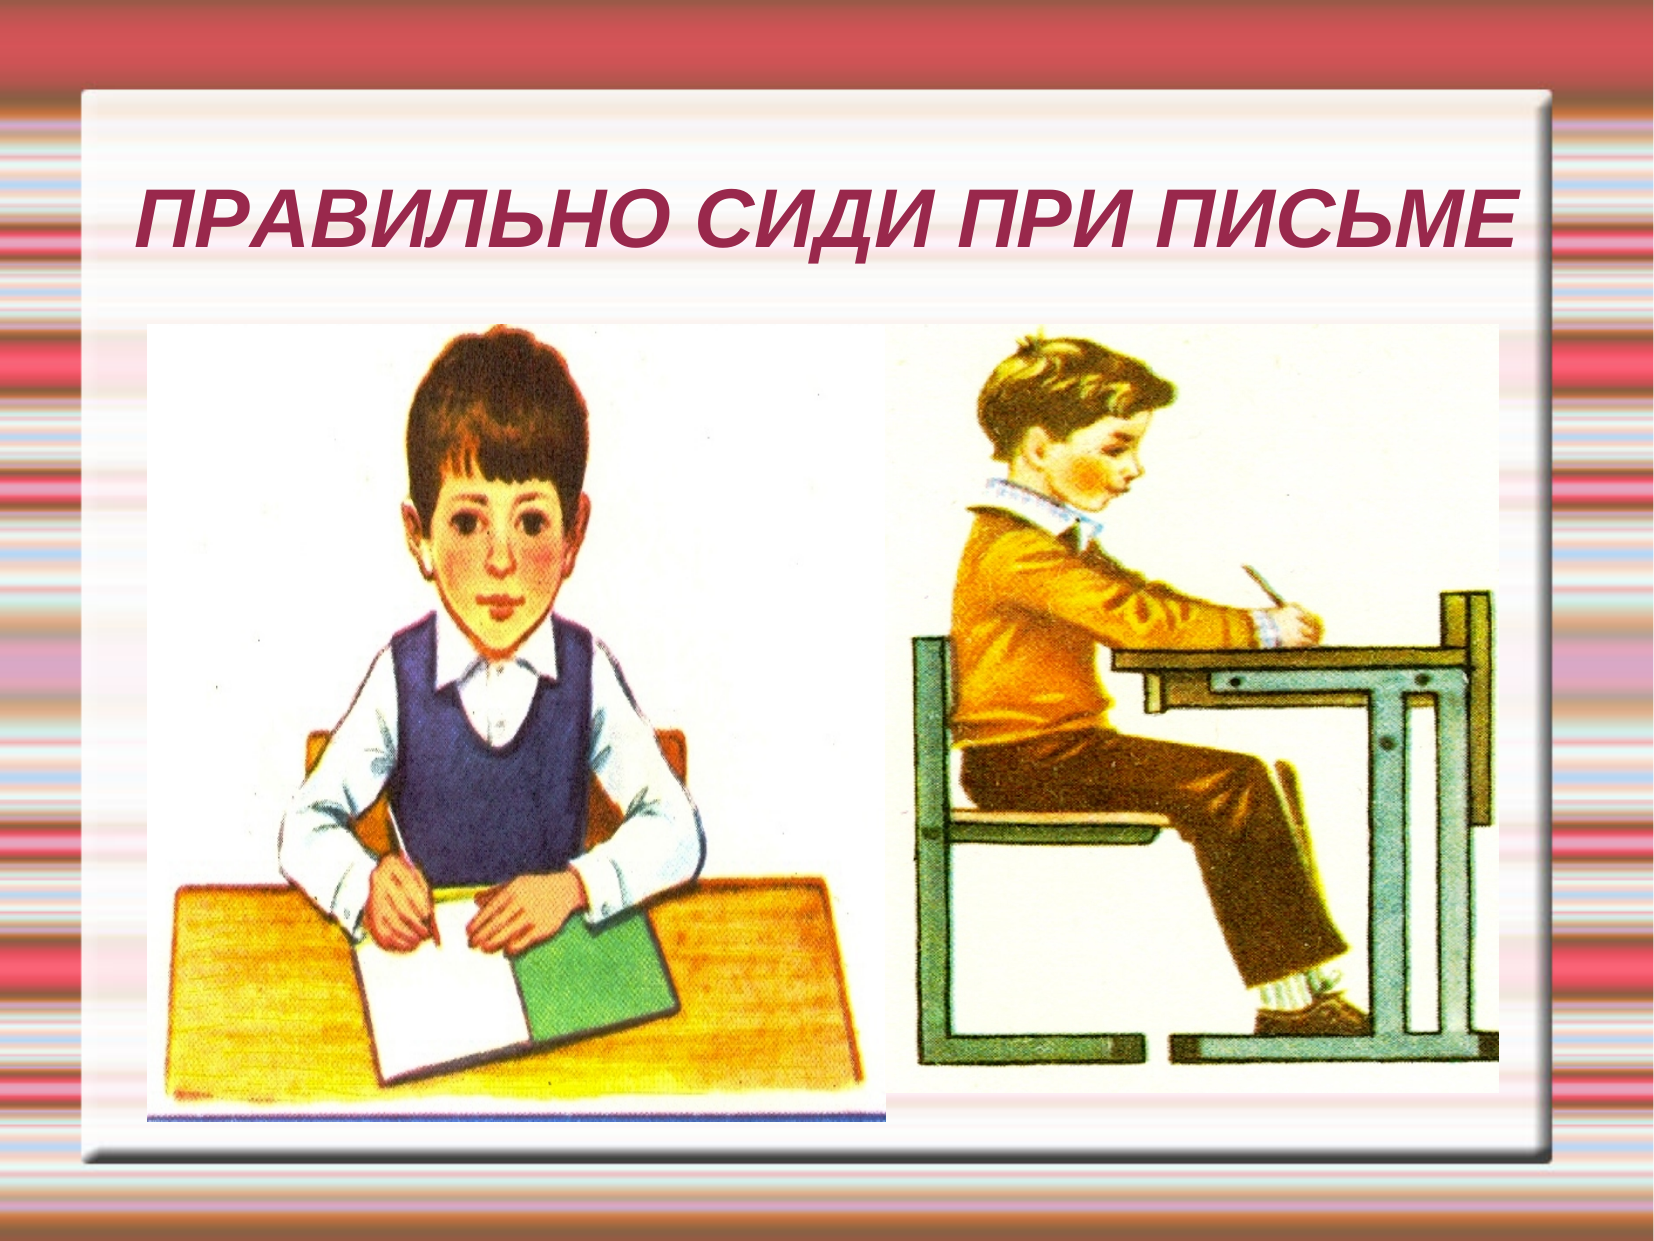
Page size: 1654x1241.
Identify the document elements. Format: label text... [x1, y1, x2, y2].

picture [0, 0, 1654, 1241]
title ПРАВИЛЬНО СИДИ ПРИ ПИСЬМЕ [121, 122, 1534, 315]
